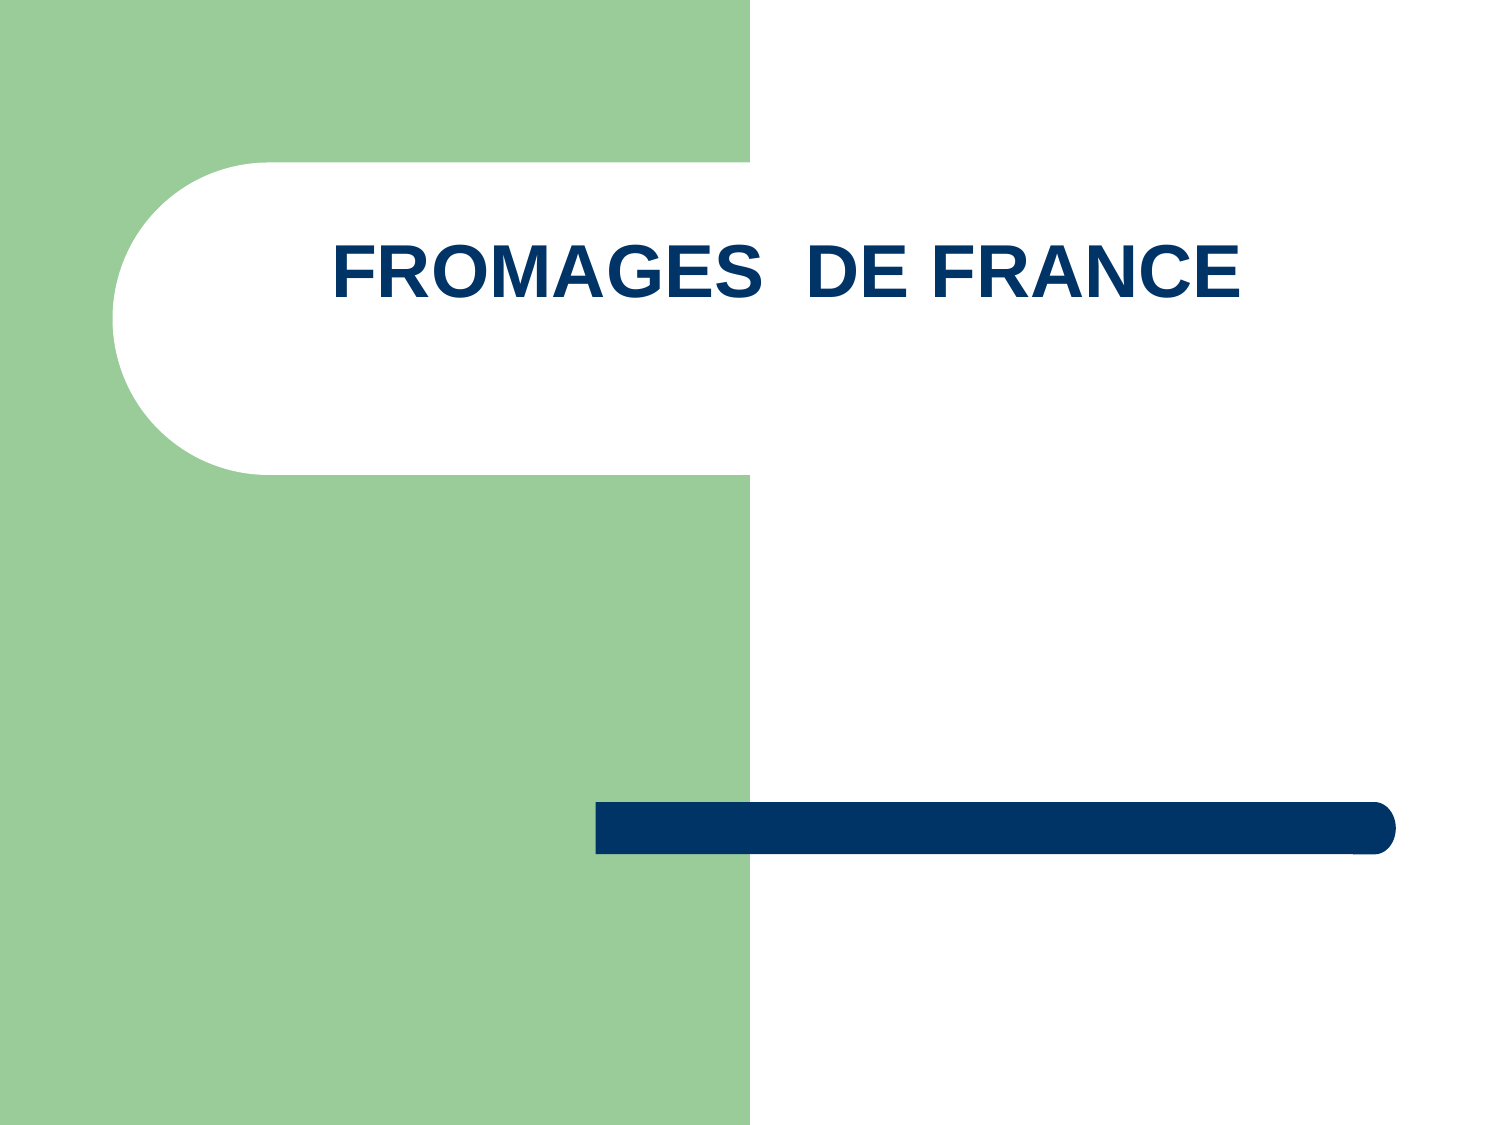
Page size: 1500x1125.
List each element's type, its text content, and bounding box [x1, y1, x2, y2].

title FROMAGES DE FRANCE [112, 162, 1463, 475]
